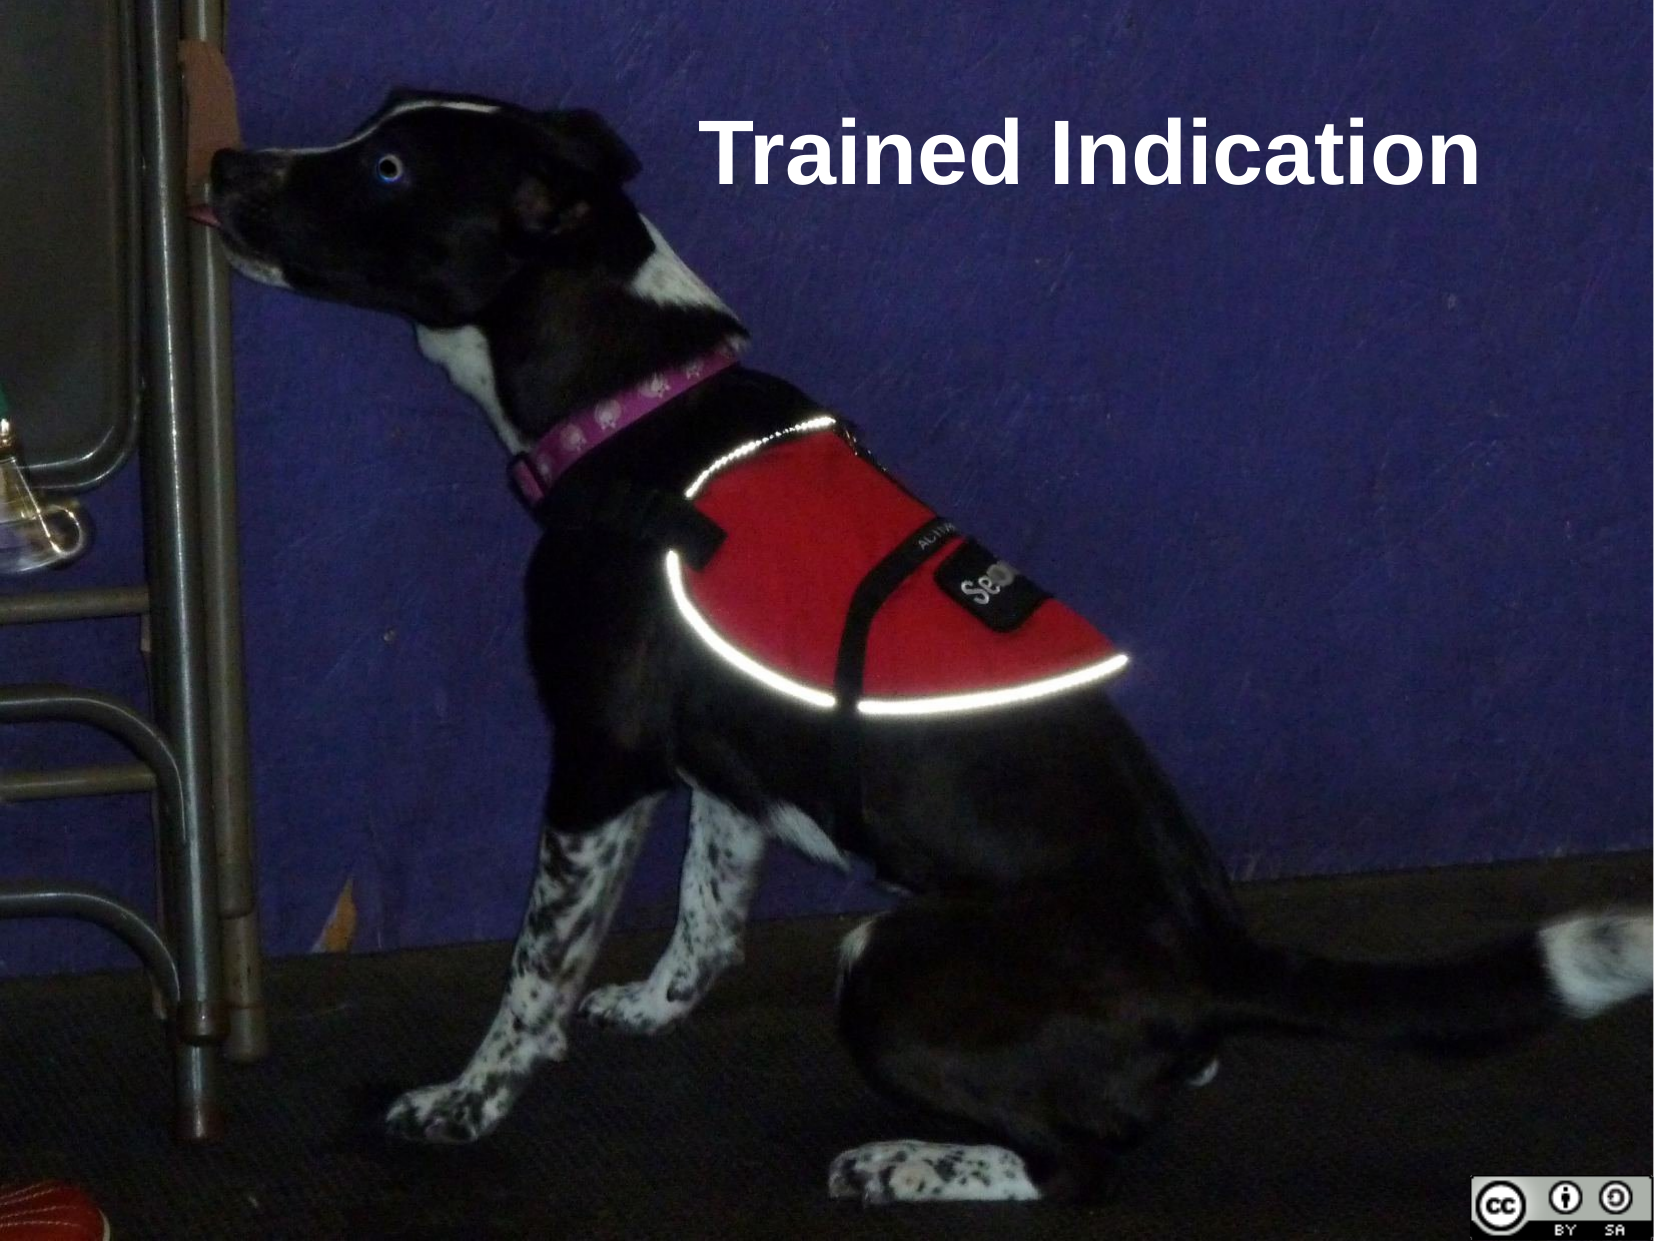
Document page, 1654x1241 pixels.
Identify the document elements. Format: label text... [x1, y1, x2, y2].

title Trained Indication [610, 49, 1571, 257]
picture [0, 0, 1654, 1241]
